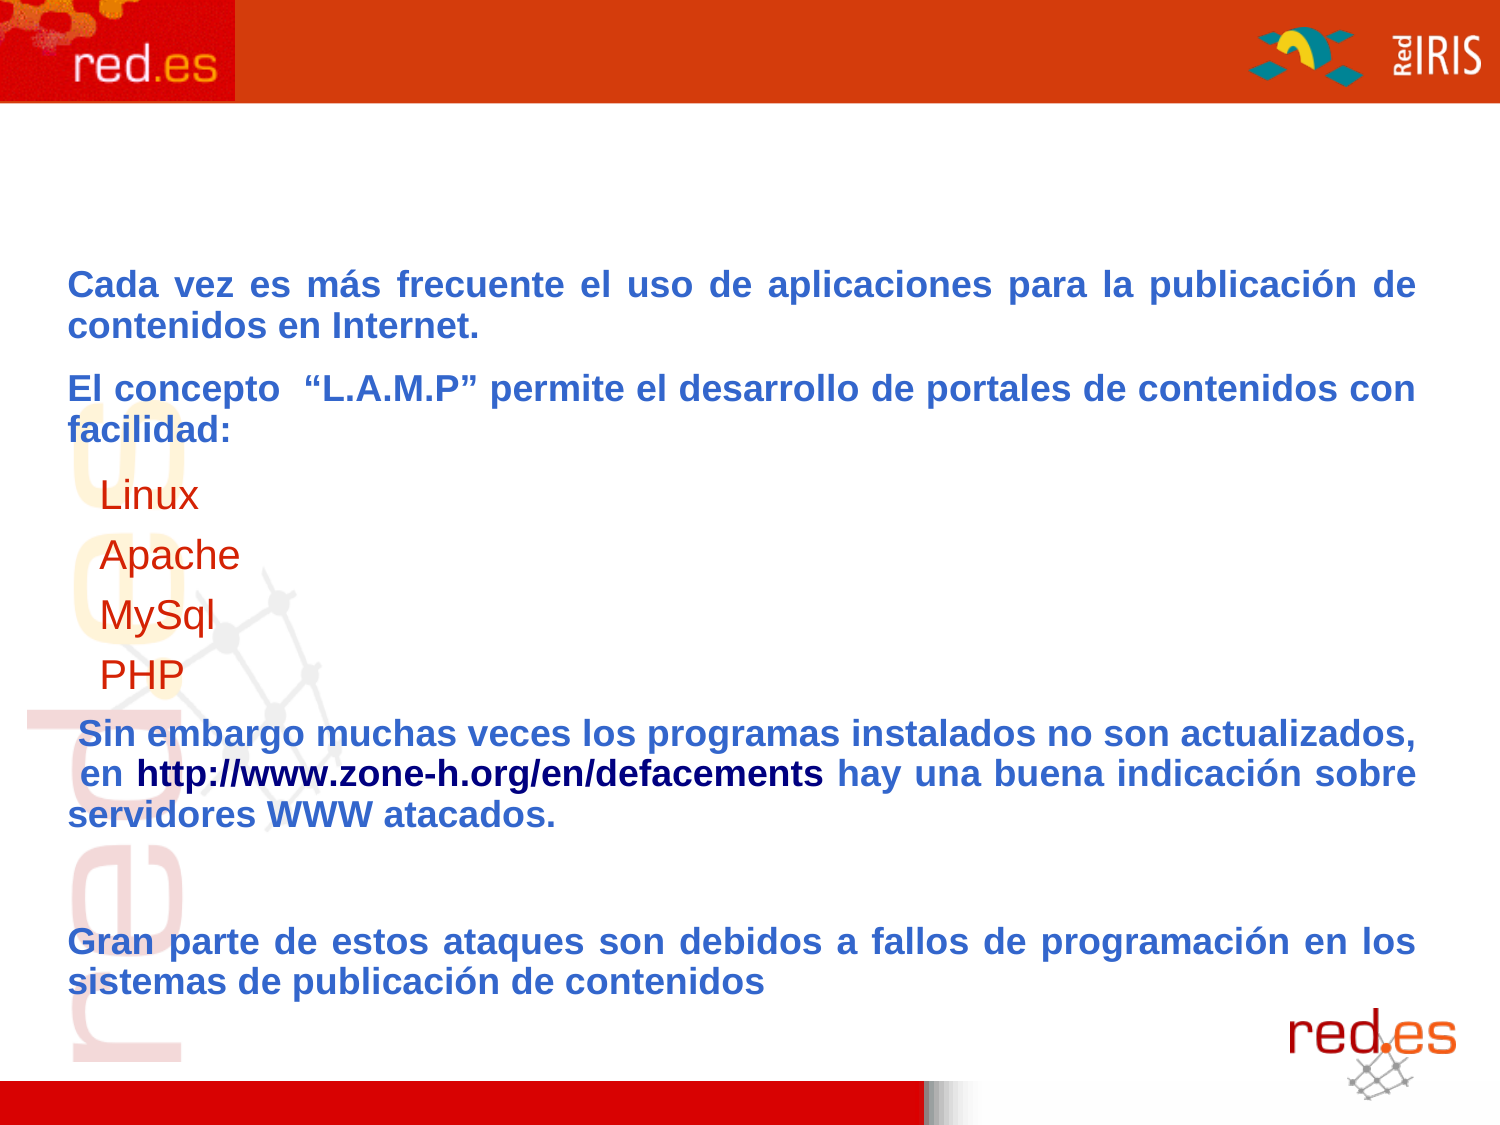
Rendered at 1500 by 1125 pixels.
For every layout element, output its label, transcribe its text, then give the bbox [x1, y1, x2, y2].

picture [27, 400, 345, 1062]
list Cada vez es más frecuente el uso de aplicaciones para la publicación de contenidos en Internet. El concepto “L.A.M.P” permite el desarrollo de portales de contenidos con facilidad: Linux Apache MySql PHP Sin embargo muchas veces los programas instalados no son actualizados, en http://www.zone-h.org/en/defacements hay una buena indicación sobre servidores WWW atacados. Gran parte de estos ataques son debidos a fallos de programación en los sistemas de publicación de contenidos [67, 265, 1418, 1009]
picture [0, 1008, 1500, 1125]
picture [0, 0, 235, 101]
picture [1248, 27, 1481, 87]
